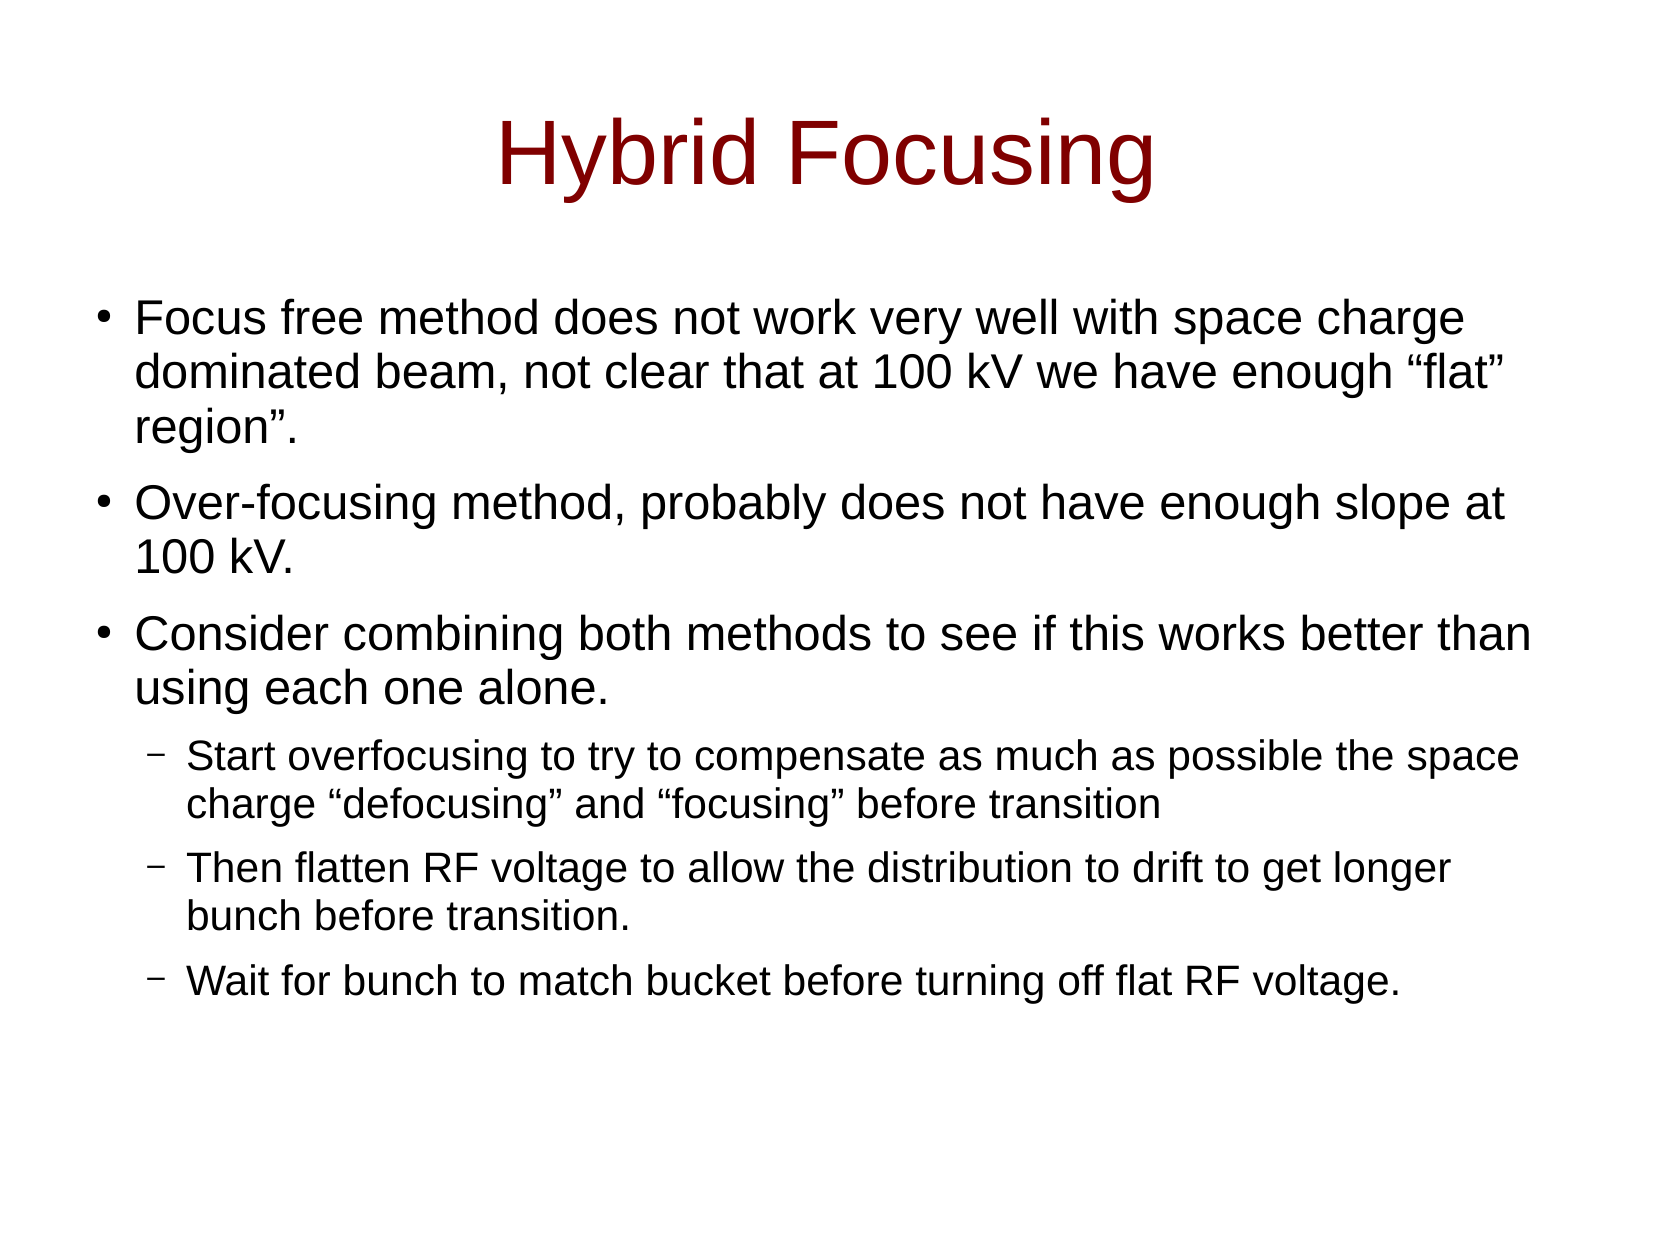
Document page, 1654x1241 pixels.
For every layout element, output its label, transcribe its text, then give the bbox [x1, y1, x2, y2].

list Focus free method does not work very well with space charge dominated beam, not clear that at 100 kV we have enough “flat” region”. Over-focusing method, probably does not have enough slope at 100 kV. Consider combining both methods to see if this works better than using each one alone. Start overfocusing to try to compensate as much as possible the space charge “defocusing” and “focusing” before transition Then flatten RF voltage to allow the distribution to drift to get longer bunch before transition. Wait for bunch to match bucket before turning off flat RF voltage. [82, 290, 1571, 1010]
title Hybrid Focusing [82, 49, 1571, 257]
